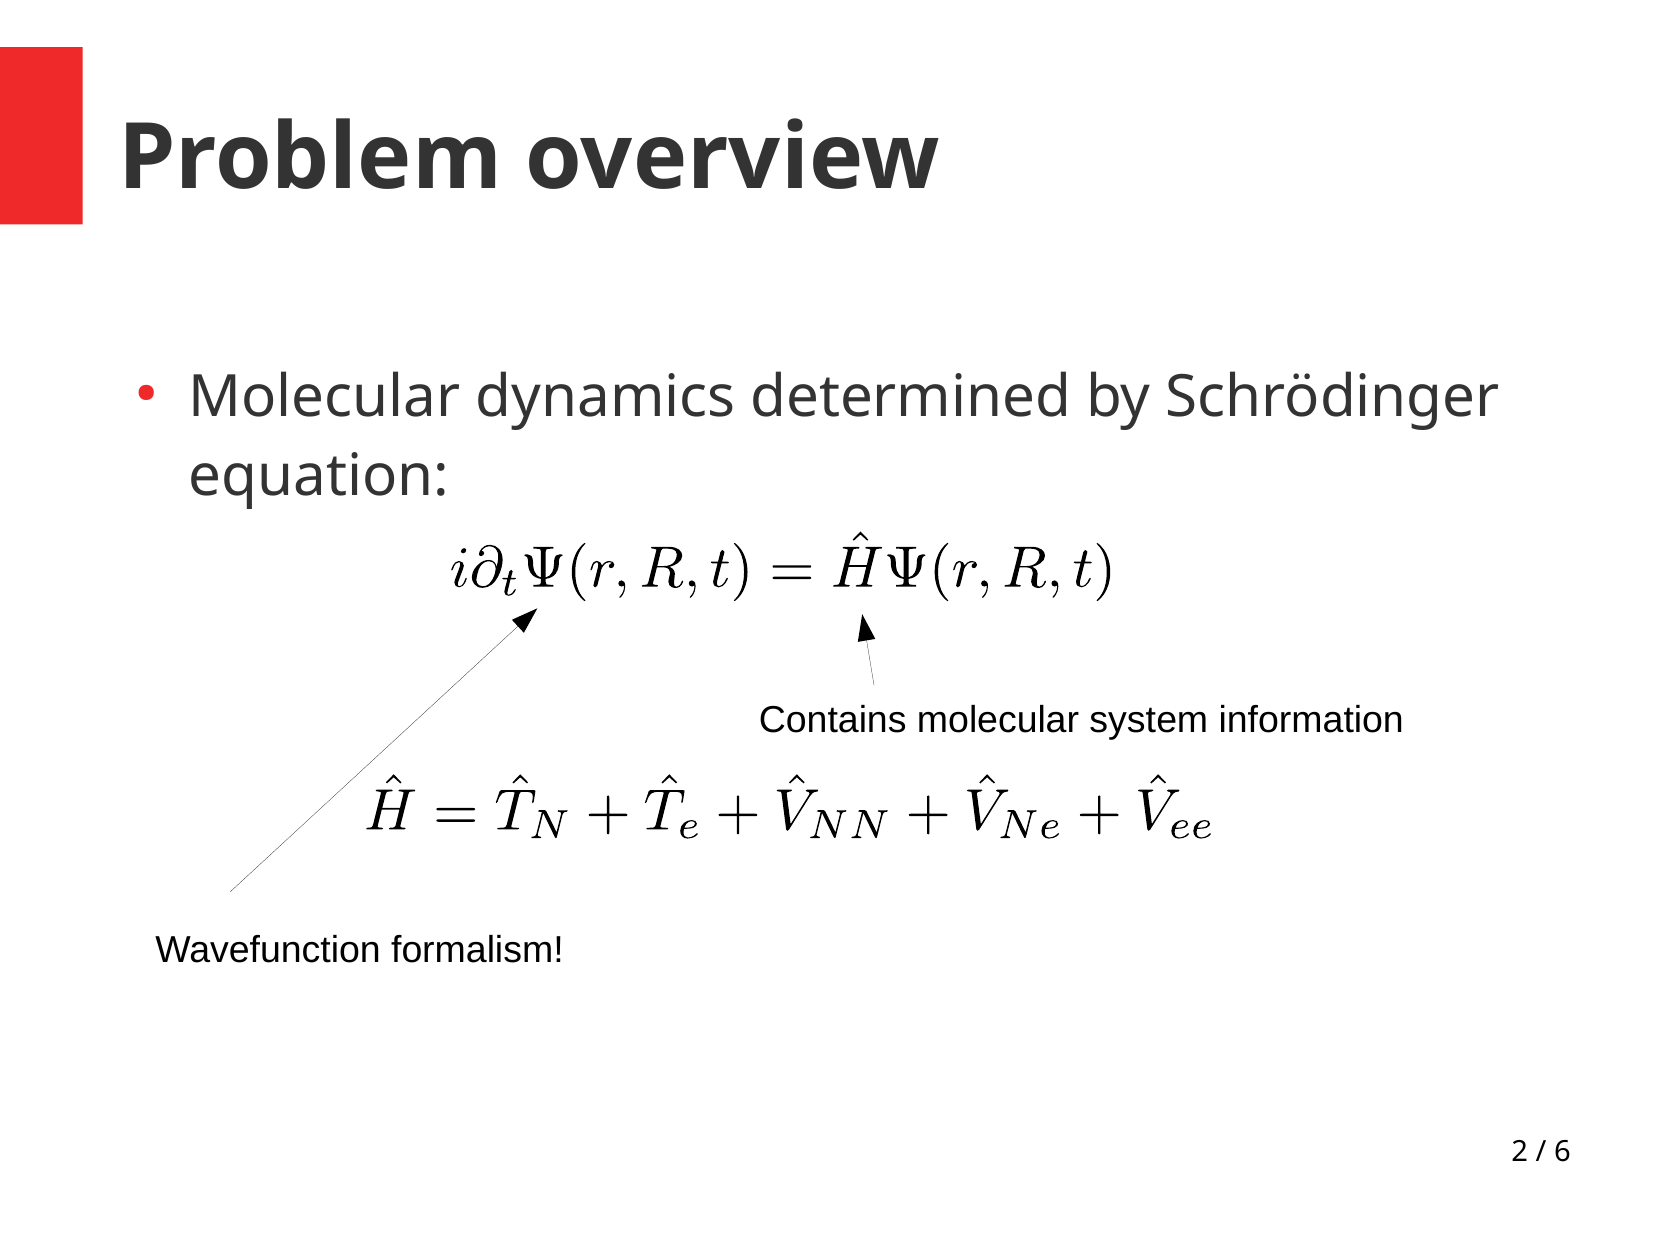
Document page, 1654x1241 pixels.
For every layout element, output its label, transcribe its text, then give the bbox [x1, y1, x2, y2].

text_box [966, 789, 1009, 831]
text_box Wavefunction formalism! [140, 921, 579, 979]
text_box [934, 542, 949, 602]
text_box [366, 789, 416, 830]
text_box [451, 560, 467, 588]
text_box [1073, 550, 1092, 588]
text_box [832, 546, 883, 587]
text_box [1079, 795, 1119, 835]
text_box [588, 795, 628, 835]
text_box [460, 548, 467, 554]
text_box [1004, 546, 1046, 589]
text_box [908, 795, 948, 835]
text_box [772, 576, 812, 580]
text_box [1000, 810, 1037, 839]
text_box [502, 569, 517, 596]
text_box [524, 546, 563, 587]
text_box [710, 550, 729, 588]
text_box [688, 580, 696, 598]
text_box [1171, 820, 1189, 839]
text_box [718, 795, 758, 835]
text_box [471, 544, 503, 588]
text_box [1051, 580, 1059, 598]
text_box Contains molecular system information [744, 690, 1419, 748]
text_box [1041, 820, 1060, 839]
text_box [733, 542, 748, 602]
text_box [953, 560, 978, 588]
text_box [590, 560, 615, 588]
text_box [680, 820, 698, 839]
text_box [641, 546, 684, 589]
list Molecular dynamics determined by Schrödinger equation: [118, 354, 1536, 1074]
text_box [385, 774, 402, 784]
title Problem overview [118, 49, 1571, 257]
text_box [644, 790, 685, 830]
text_box [776, 789, 819, 831]
text_box [1096, 542, 1111, 602]
text_box [1193, 820, 1211, 839]
text_box [1150, 774, 1166, 784]
text_box [852, 531, 869, 541]
text_box [789, 774, 805, 784]
text_box [571, 542, 586, 602]
text_box [495, 790, 536, 830]
text_box [618, 580, 626, 598]
text_box [512, 774, 529, 784]
text_box [981, 580, 988, 598]
text_box [886, 546, 926, 587]
text_box [1137, 789, 1180, 831]
text_box [531, 810, 568, 839]
text_box [436, 807, 476, 811]
text_box [851, 810, 888, 839]
text_box [810, 810, 847, 839]
text_box [979, 774, 995, 784]
text_box [661, 774, 678, 784]
